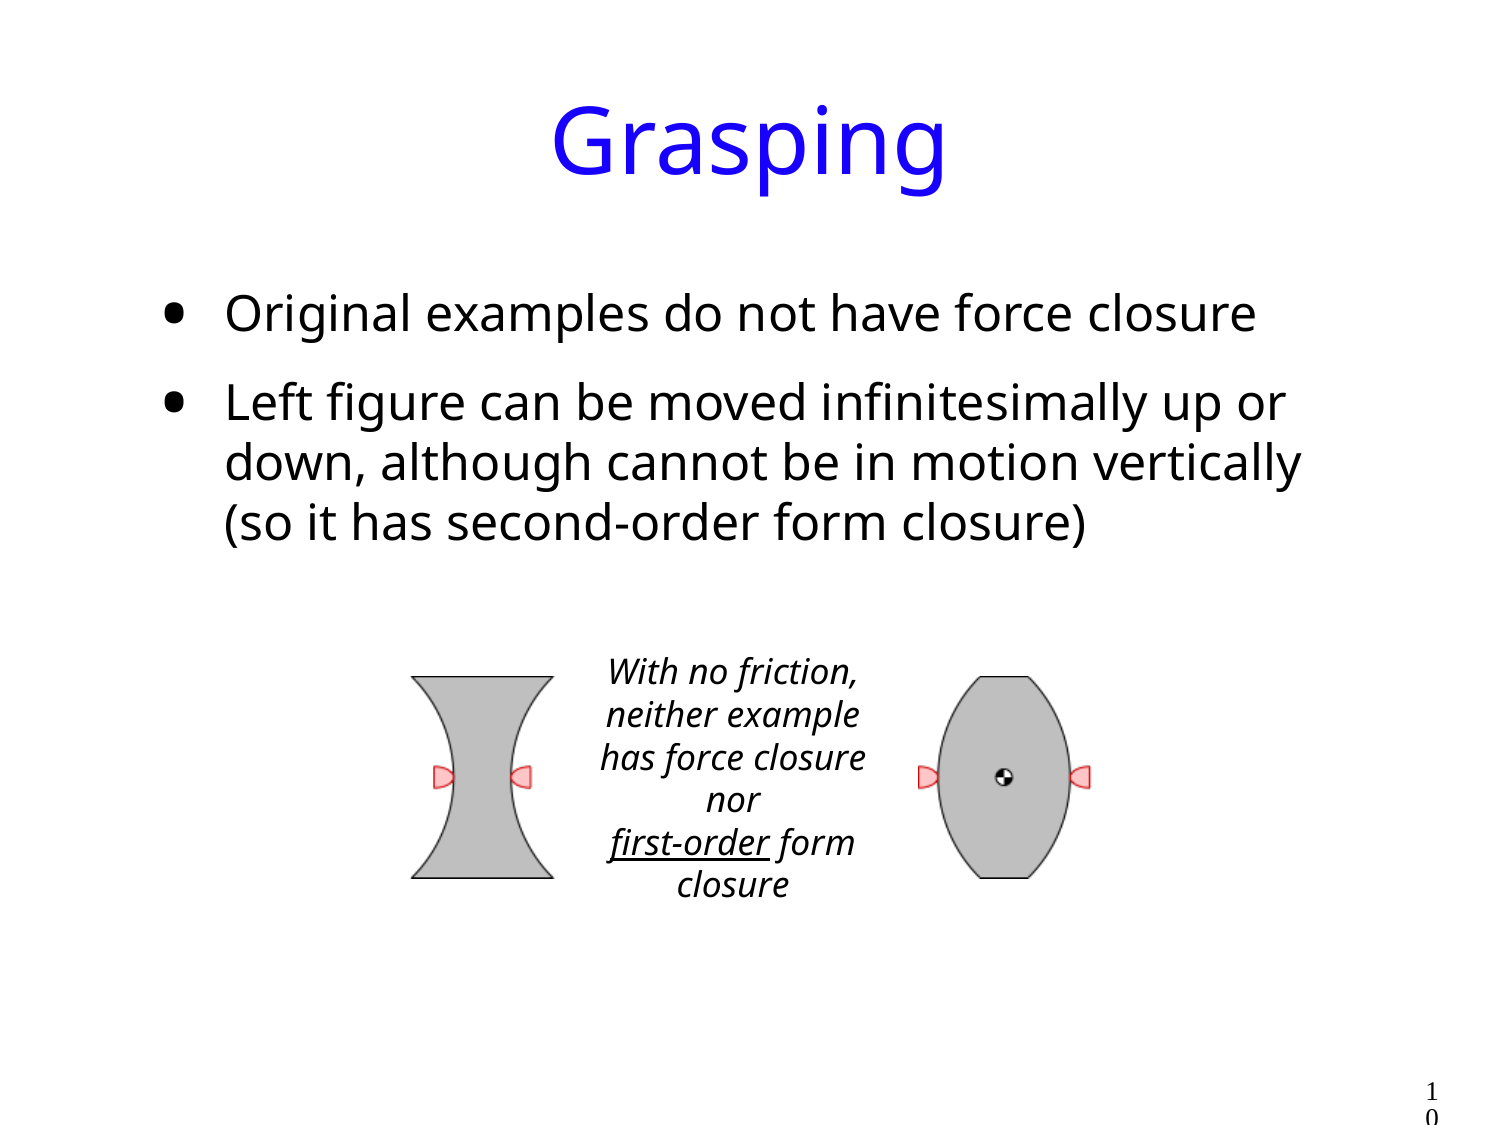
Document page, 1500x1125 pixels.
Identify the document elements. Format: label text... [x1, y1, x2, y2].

picture [410, 676, 556, 879]
picture [918, 676, 1092, 879]
text_box With no friction, neither example has force closure nor first-order form closure [574, 689, 892, 866]
list Original examples do not have force closure Left figure can be moved infinitesimally up or down, although cannot be in motion vertically (so it has second-order form closure) [64, 275, 1354, 1023]
title Grasping [146, 21, 1354, 253]
